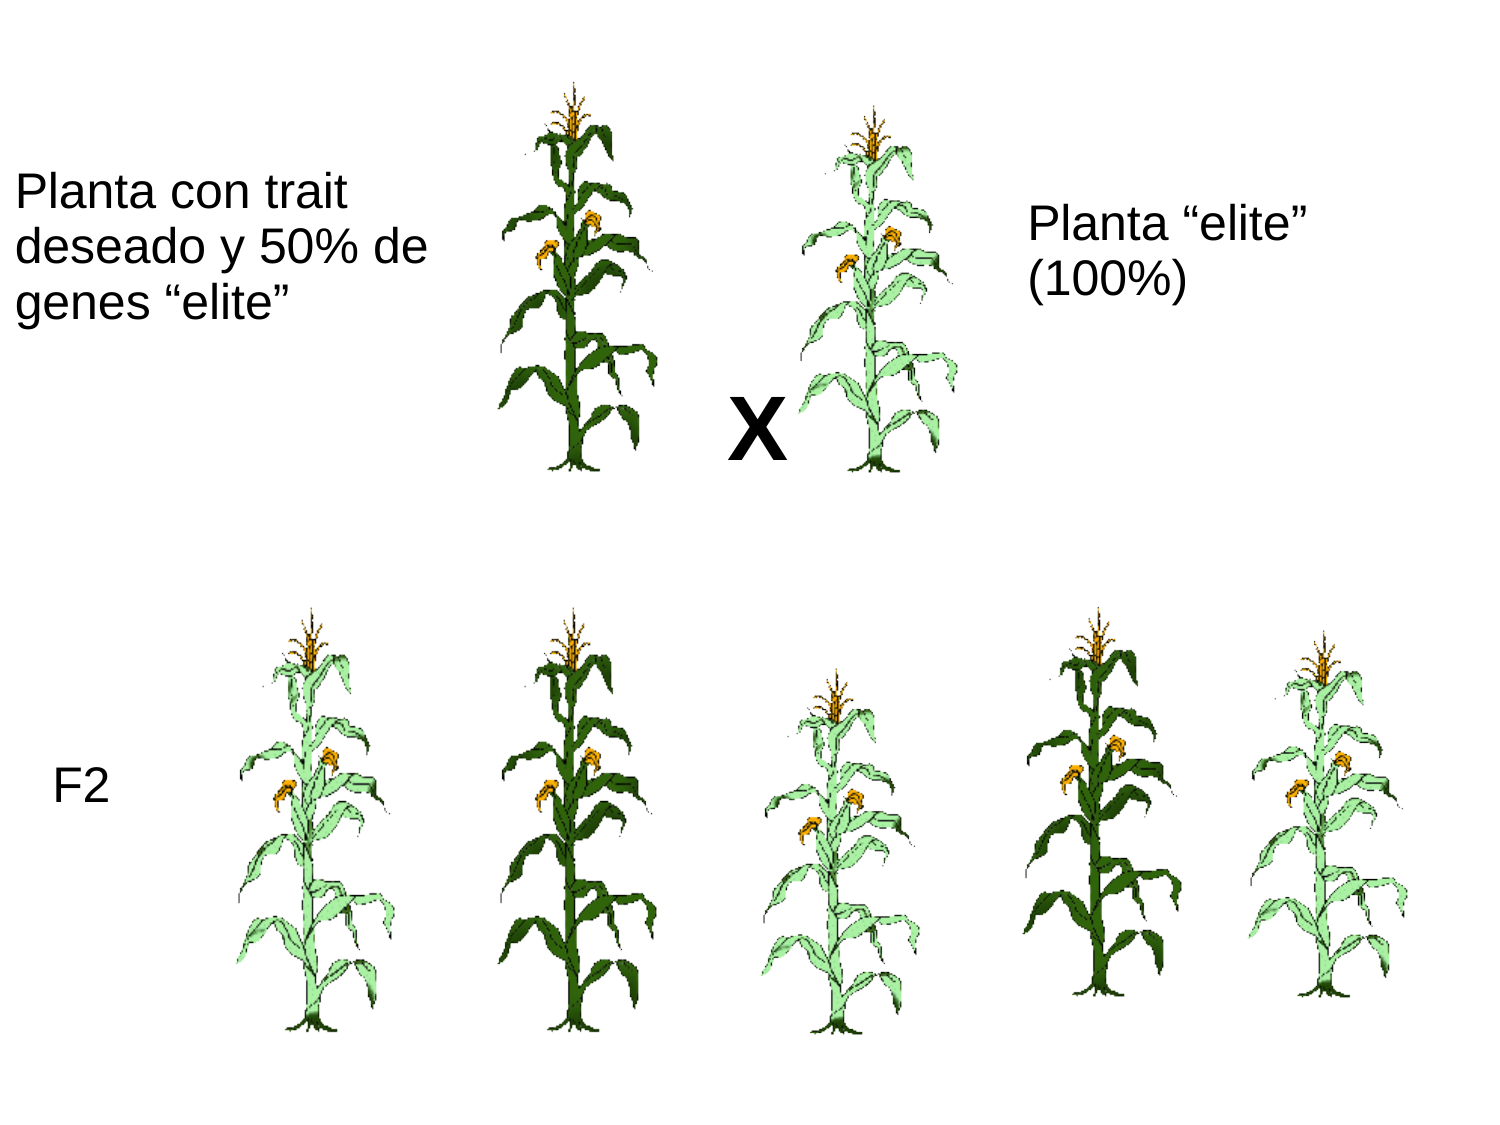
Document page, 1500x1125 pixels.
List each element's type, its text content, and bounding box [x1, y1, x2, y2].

picture [487, 599, 675, 1051]
picture [750, 661, 938, 1051]
text_box X [712, 370, 863, 488]
picture [787, 98, 976, 488]
text_box Planta “elite” (100%) [1012, 187, 1426, 314]
picture [225, 599, 413, 1051]
text_box Planta con trait deseado y 50% de genes “elite” [0, 155, 451, 338]
picture [487, 74, 676, 488]
picture [1237, 623, 1426, 1013]
picture [1012, 599, 1200, 1013]
text_box F2 [37, 750, 188, 821]
